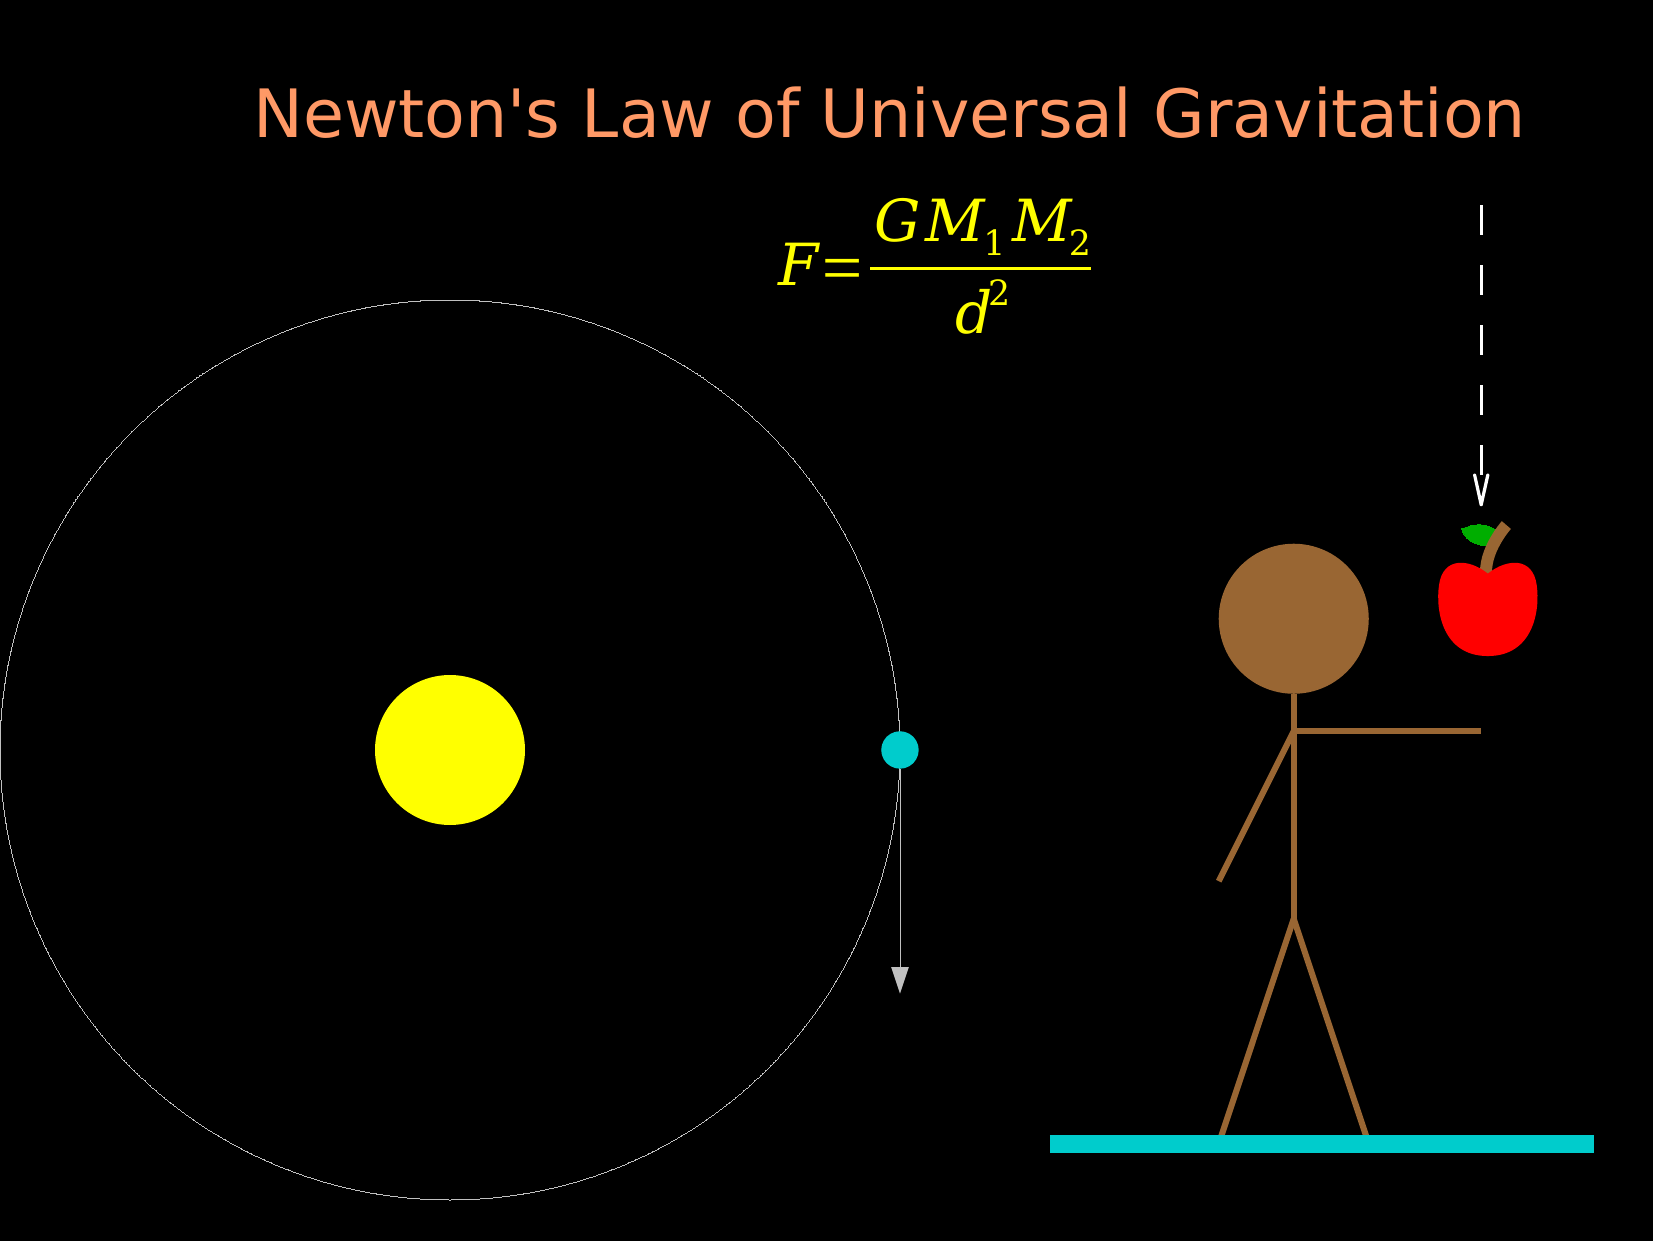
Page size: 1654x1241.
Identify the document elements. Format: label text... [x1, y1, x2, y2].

text_box Newton's Law of Universal Gravitation [253, 75, 1400, 153]
chart [768, 187, 1101, 349]
text_box [881, 731, 919, 769]
text_box [1461, 524, 1495, 546]
text_box [1438, 562, 1538, 657]
text_box [375, 675, 526, 826]
text_box [1218, 543, 1369, 694]
